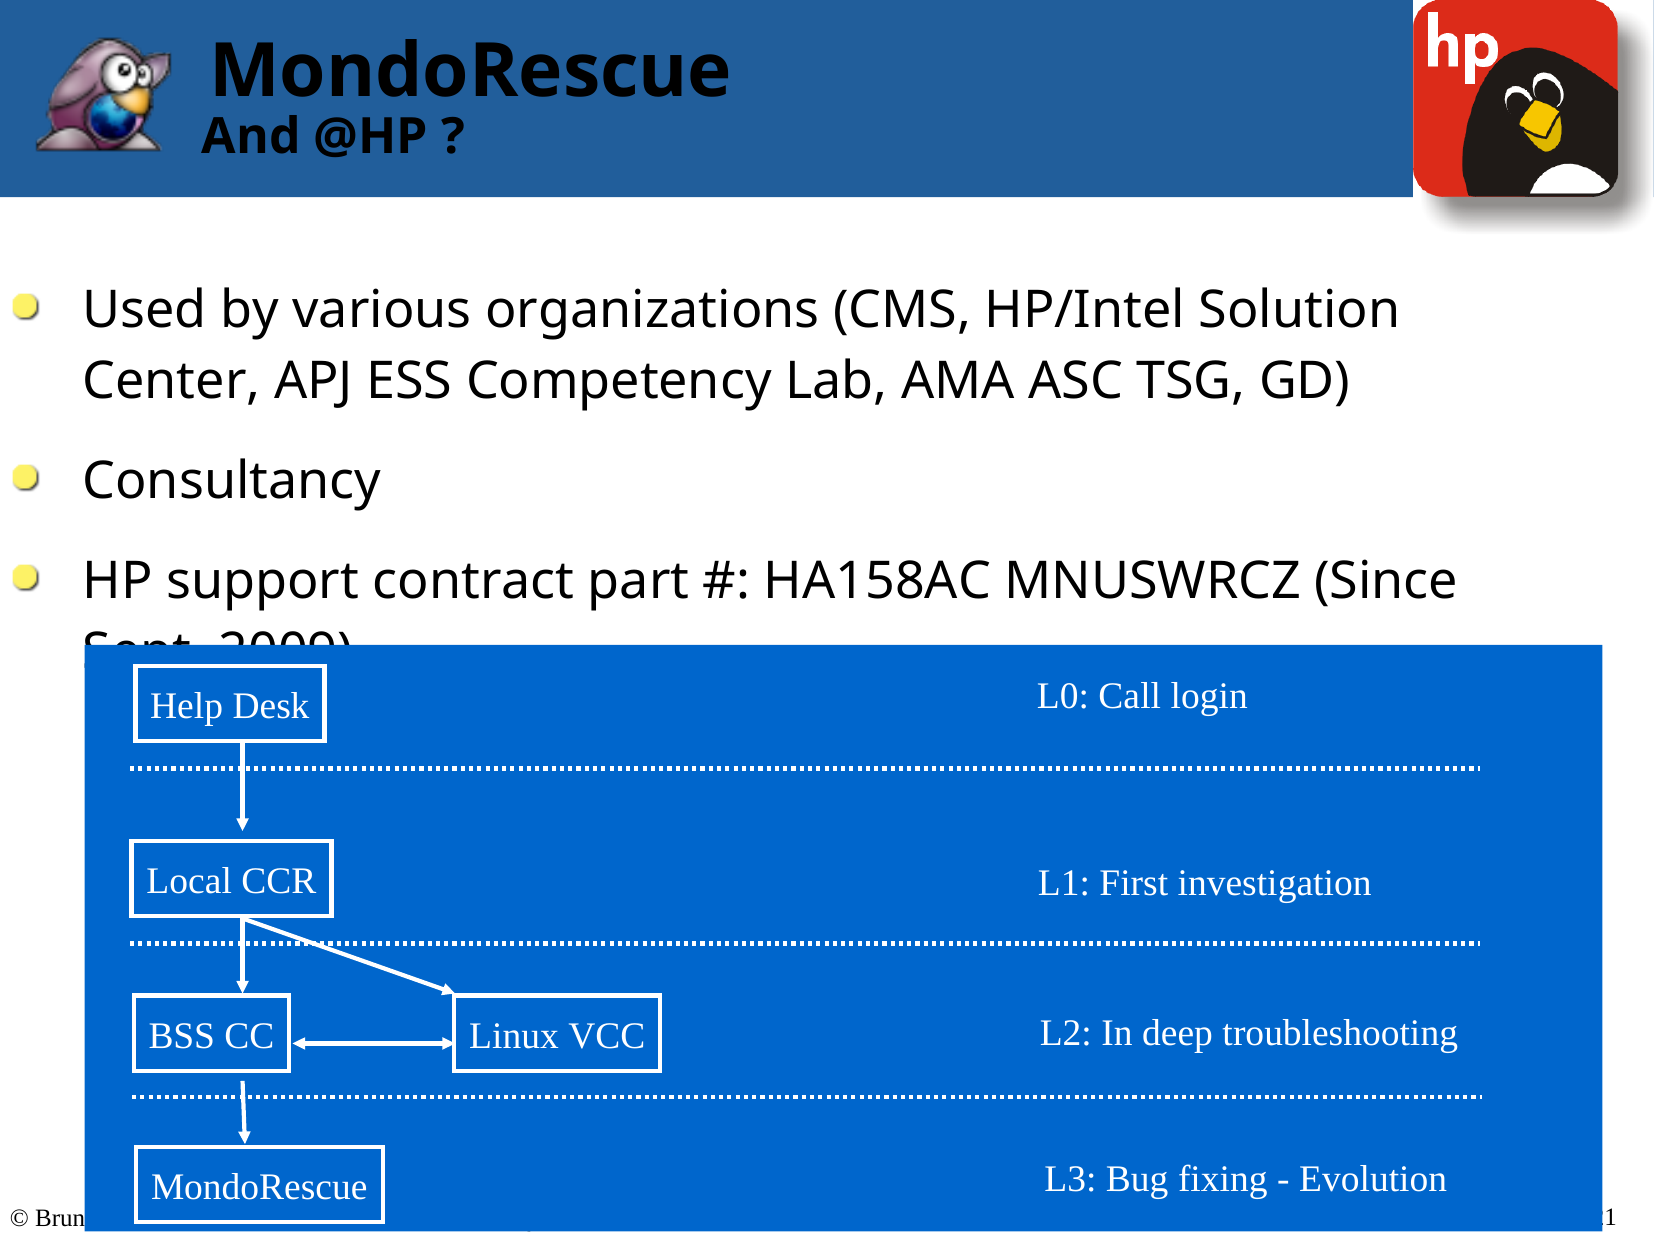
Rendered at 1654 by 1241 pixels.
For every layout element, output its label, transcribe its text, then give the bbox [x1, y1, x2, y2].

text_box L0: Call login [805, 655, 1481, 731]
text_box L3: Bug fixing - Evolution [908, 1138, 1584, 1214]
text_box Local CCR [131, 841, 332, 917]
text_box [84, 644, 1603, 1232]
text_box MondoRescue [136, 1146, 383, 1222]
title And @HP ? [201, 32, 1191, 241]
list Used by various organizations (CMS, HP/Intel Solution Center, APJ ESS Competency Lab, AMA ASC TSG, GD) Consultancy HP support contract part #: HA158AC MNUSWRCZ (Since Sept. 2009) [0, 271, 1591, 1158]
text_box Linux VCC [454, 995, 661, 1071]
text_box Help Desk [135, 666, 325, 742]
text_box BSS CC [133, 995, 290, 1071]
picture [1413, 0, 1654, 235]
text_box L1: First investigation [867, 843, 1543, 919]
text_box L2: In deep troubleshooting [911, 993, 1587, 1069]
picture [0, 0, 211, 199]
